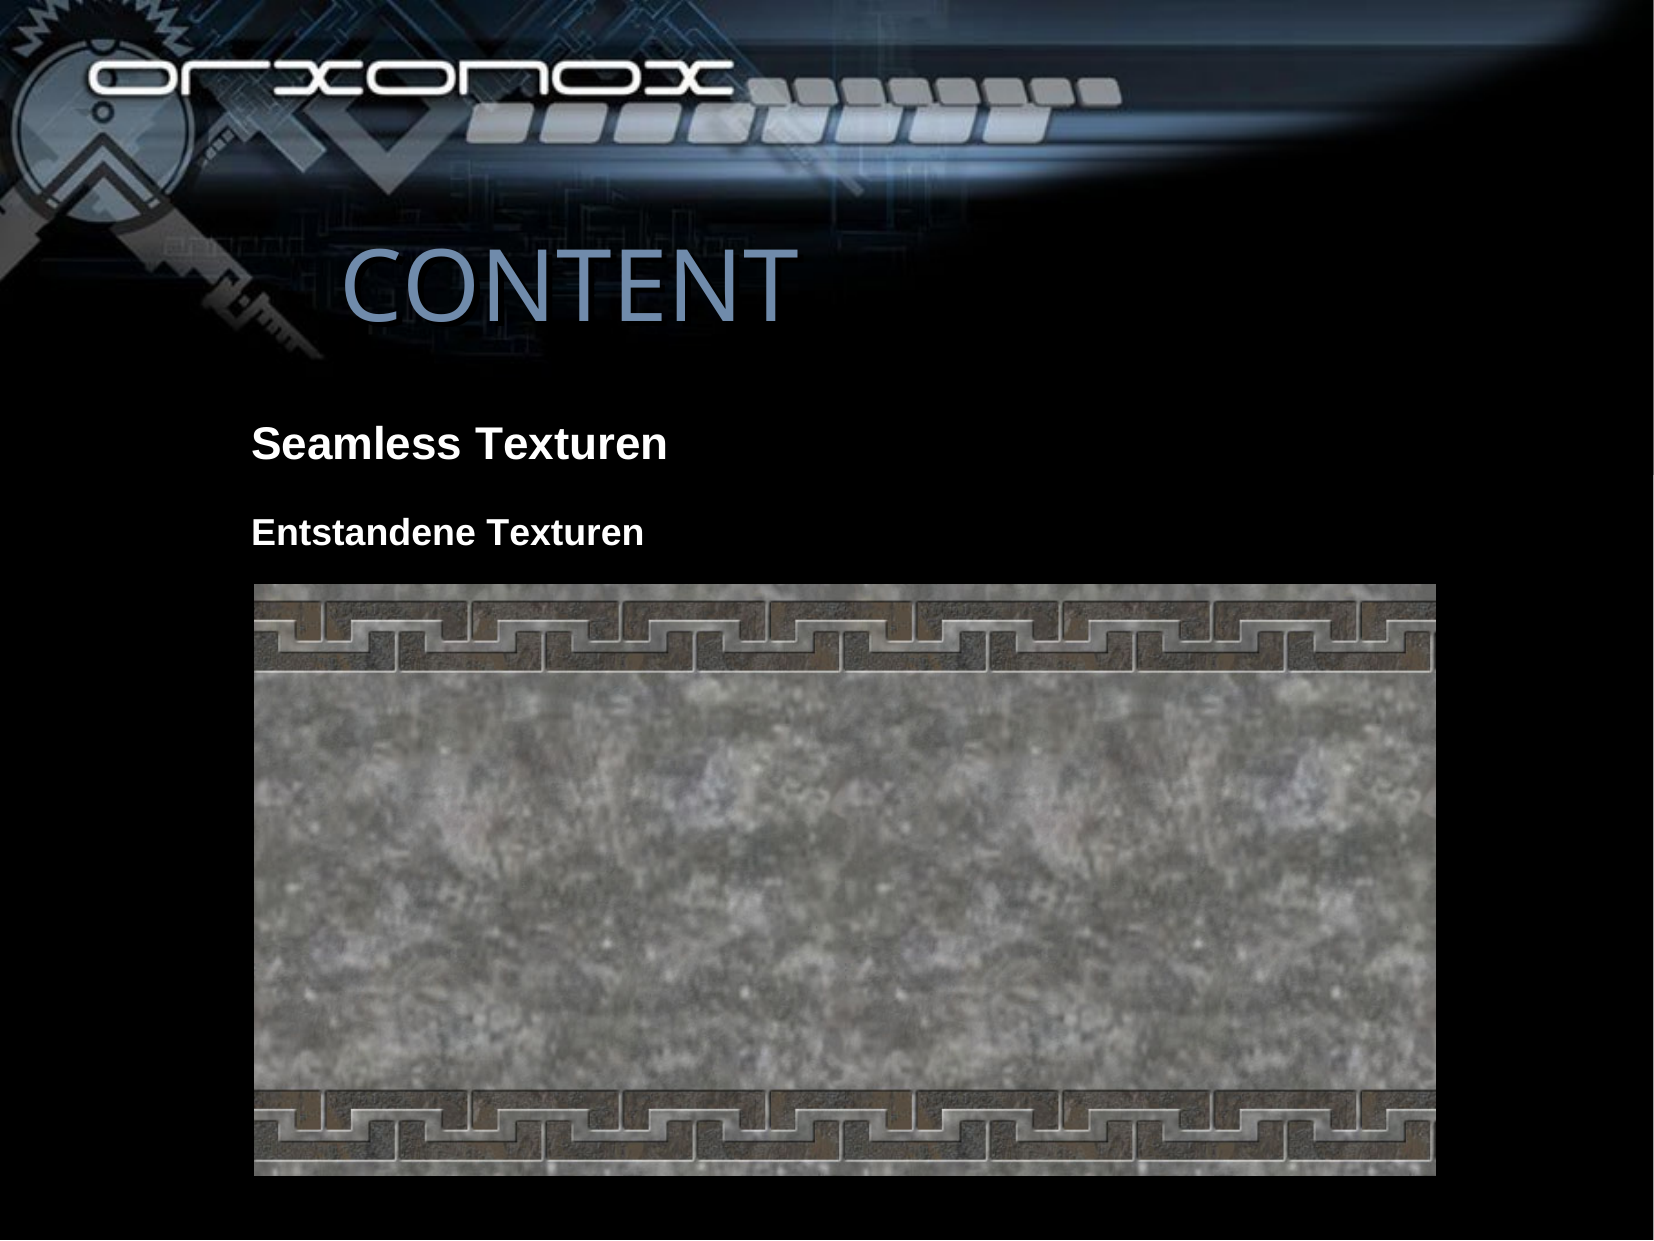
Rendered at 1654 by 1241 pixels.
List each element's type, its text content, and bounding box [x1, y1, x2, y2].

picture [0, 0, 1654, 475]
picture [254, 584, 1436, 1176]
text_box CONTENT [324, 206, 1565, 262]
text_box Seamless Texturen Entstandene Texturen [236, 410, 684, 562]
